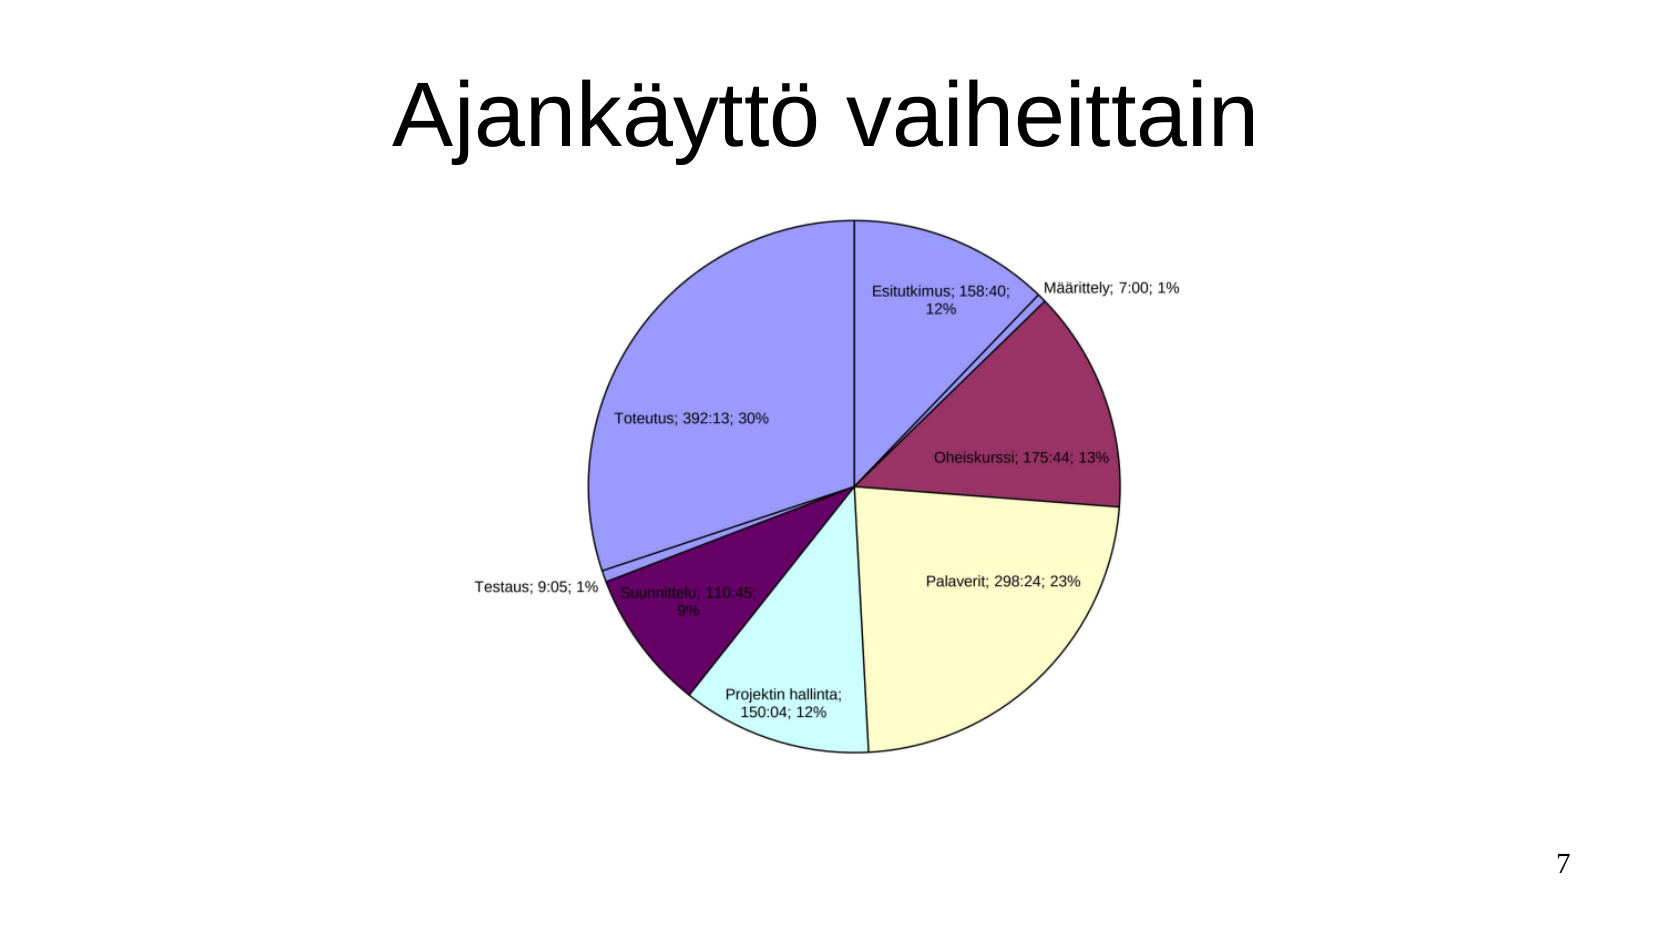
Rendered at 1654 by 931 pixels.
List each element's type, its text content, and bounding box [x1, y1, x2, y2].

title Ajankäyttö vaiheittain [82, 37, 1571, 193]
picture [473, 217, 1180, 758]
